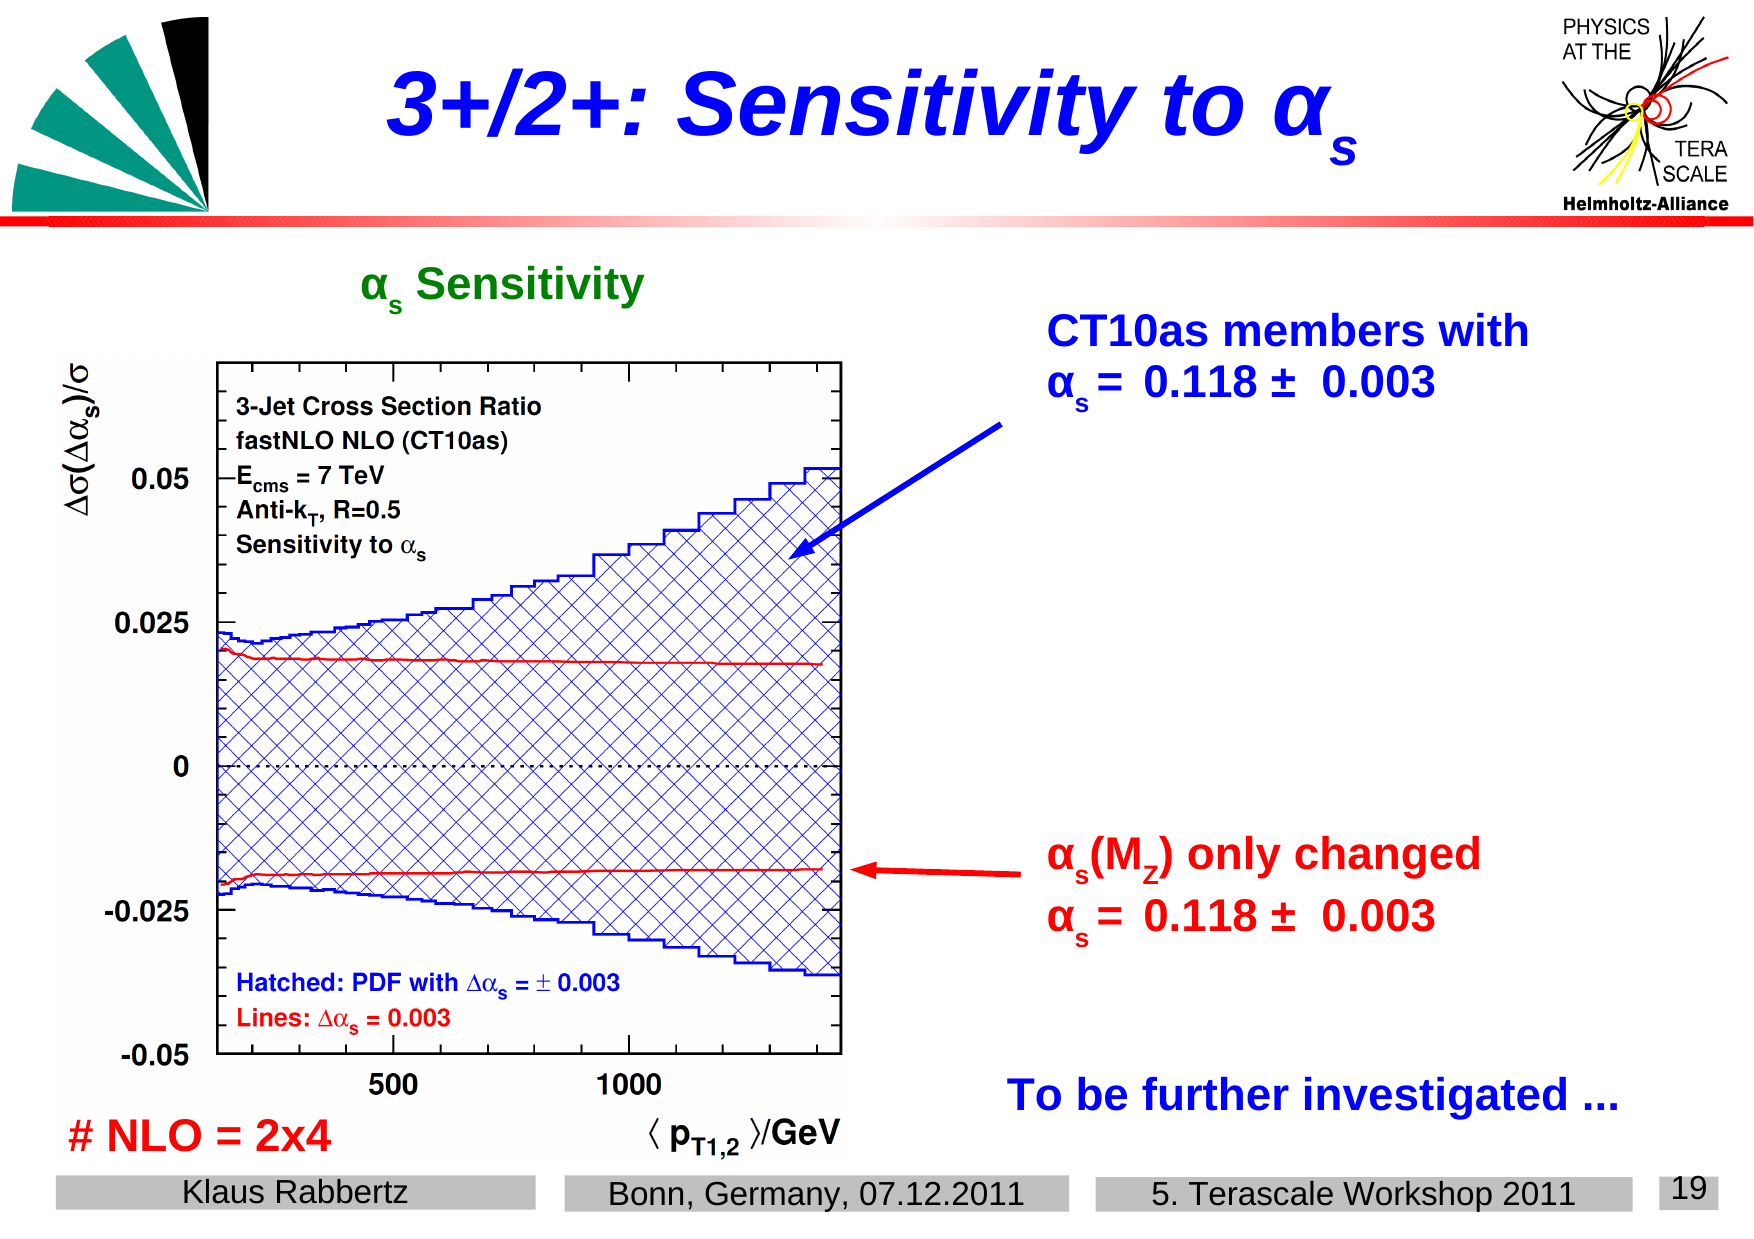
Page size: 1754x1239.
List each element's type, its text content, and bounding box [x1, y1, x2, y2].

picture [12, 17, 209, 214]
text_box αs Sensitivity [348, 252, 657, 328]
picture [55, 353, 853, 1163]
text_box # NLO = 2x4 [56, 1104, 344, 1169]
title 3+/2+: Sensitivity to αs [220, 22, 1525, 207]
text_box αs(MZ) only changed αs = 0.118 ± 0.003 [1034, 822, 1494, 961]
text_box CT10as members with αs = 0.118 ± 0.003 [1034, 298, 1543, 427]
text_box To be further investigated ... [995, 1063, 1633, 1128]
picture [1546, 9, 1744, 223]
